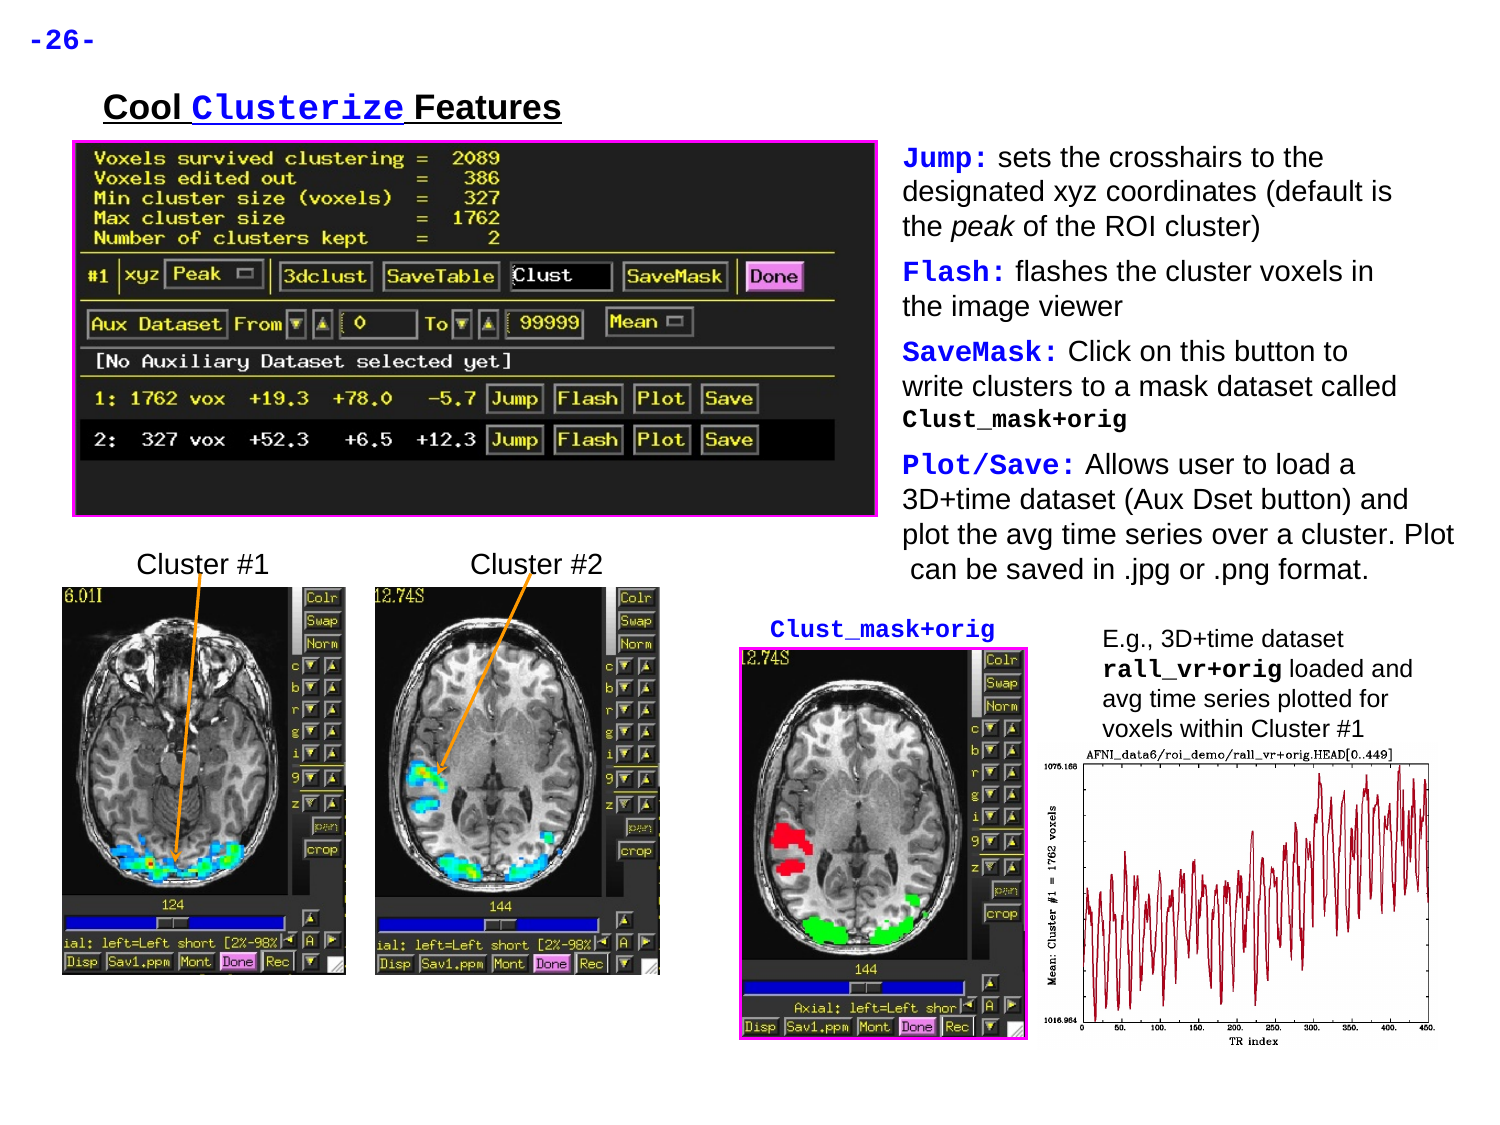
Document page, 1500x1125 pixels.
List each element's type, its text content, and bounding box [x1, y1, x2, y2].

text_box Plot/Save: Allows user to load a 3D+time dataset (Aux Dset button) and plot the avg time series over a cluster. Plot can be saved in .jpg or .png format. [887, 437, 1476, 593]
picture [375, 587, 660, 976]
picture [75, 142, 876, 515]
text_box Jump: sets the crosshairs to the designated xyz coordinates (default is the peak of the ROI cluster) [887, 130, 1438, 245]
picture [1037, 742, 1438, 1051]
text_box Clust_mask+orig [755, 604, 1011, 651]
text_box Cool Clusterize Features [88, 76, 577, 135]
text_box Cluster #1 [121, 537, 285, 588]
text_box Cluster #2 [455, 537, 619, 588]
picture [741, 650, 1026, 1038]
text_box E.g., 3D+time dataset rall_vr+orig loaded and avg time series plotted for voxels within Cluster #1 [1087, 615, 1463, 751]
picture [62, 587, 346, 976]
text_box Flash: flashes the cluster voxels in the image viewer [887, 245, 1438, 331]
text_box SaveMask: Click on this button to write clusters to a mask dataset called Clust_mask+orig [887, 324, 1426, 437]
